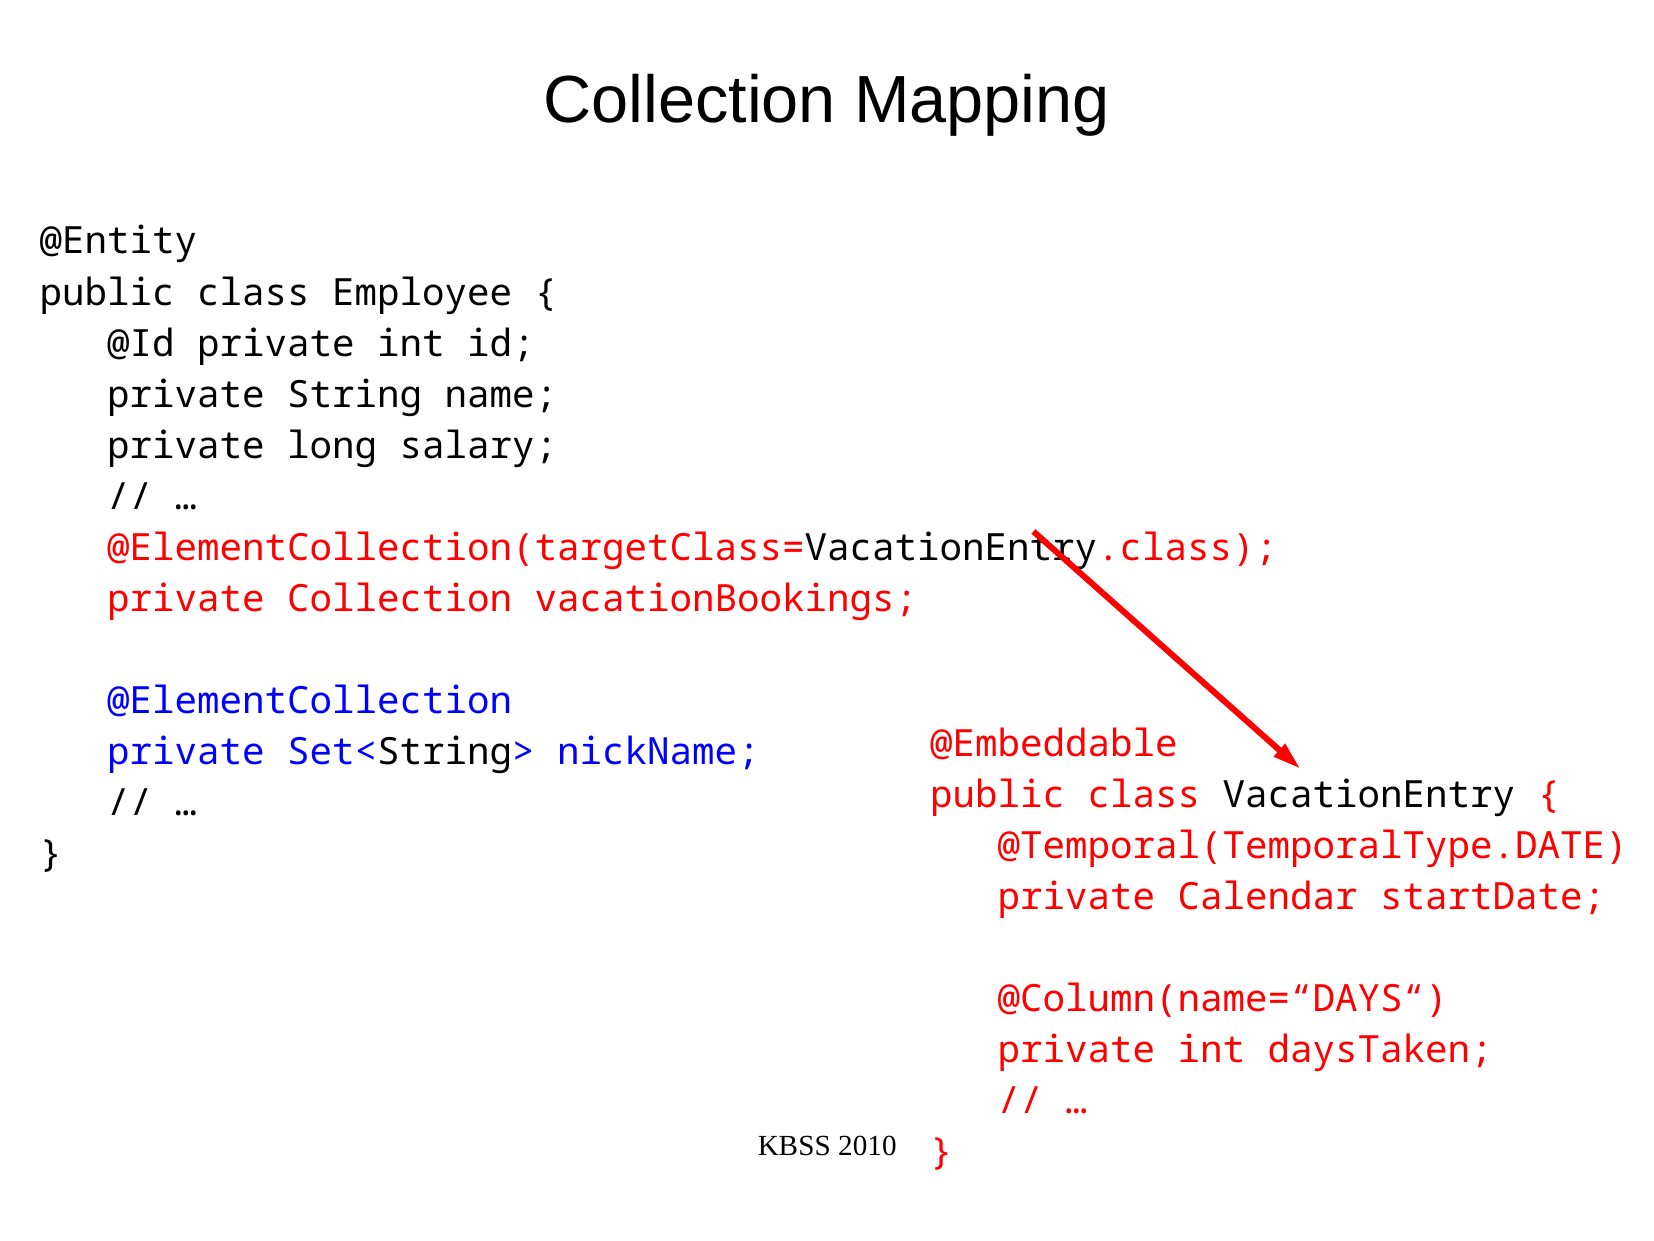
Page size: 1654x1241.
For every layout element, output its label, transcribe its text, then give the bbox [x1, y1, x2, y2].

title Collection Mapping [82, 3, 1571, 196]
text_box @Embeddable public class VacationEntry { @Temporal(TemporalType.DATE) private Calendar startDate; @Column(name=“DAYS“) private int daysTaken; // … } [915, 708, 1550, 1176]
text_box @Entity public class Employee { @Id private int id; private String name; private long salary; // … @ElementCollection(targetClass=VacationEntry.class); private Collection vacationBookings; @ElementCollection private Set<String> nickName; // … } [24, 206, 1003, 875]
